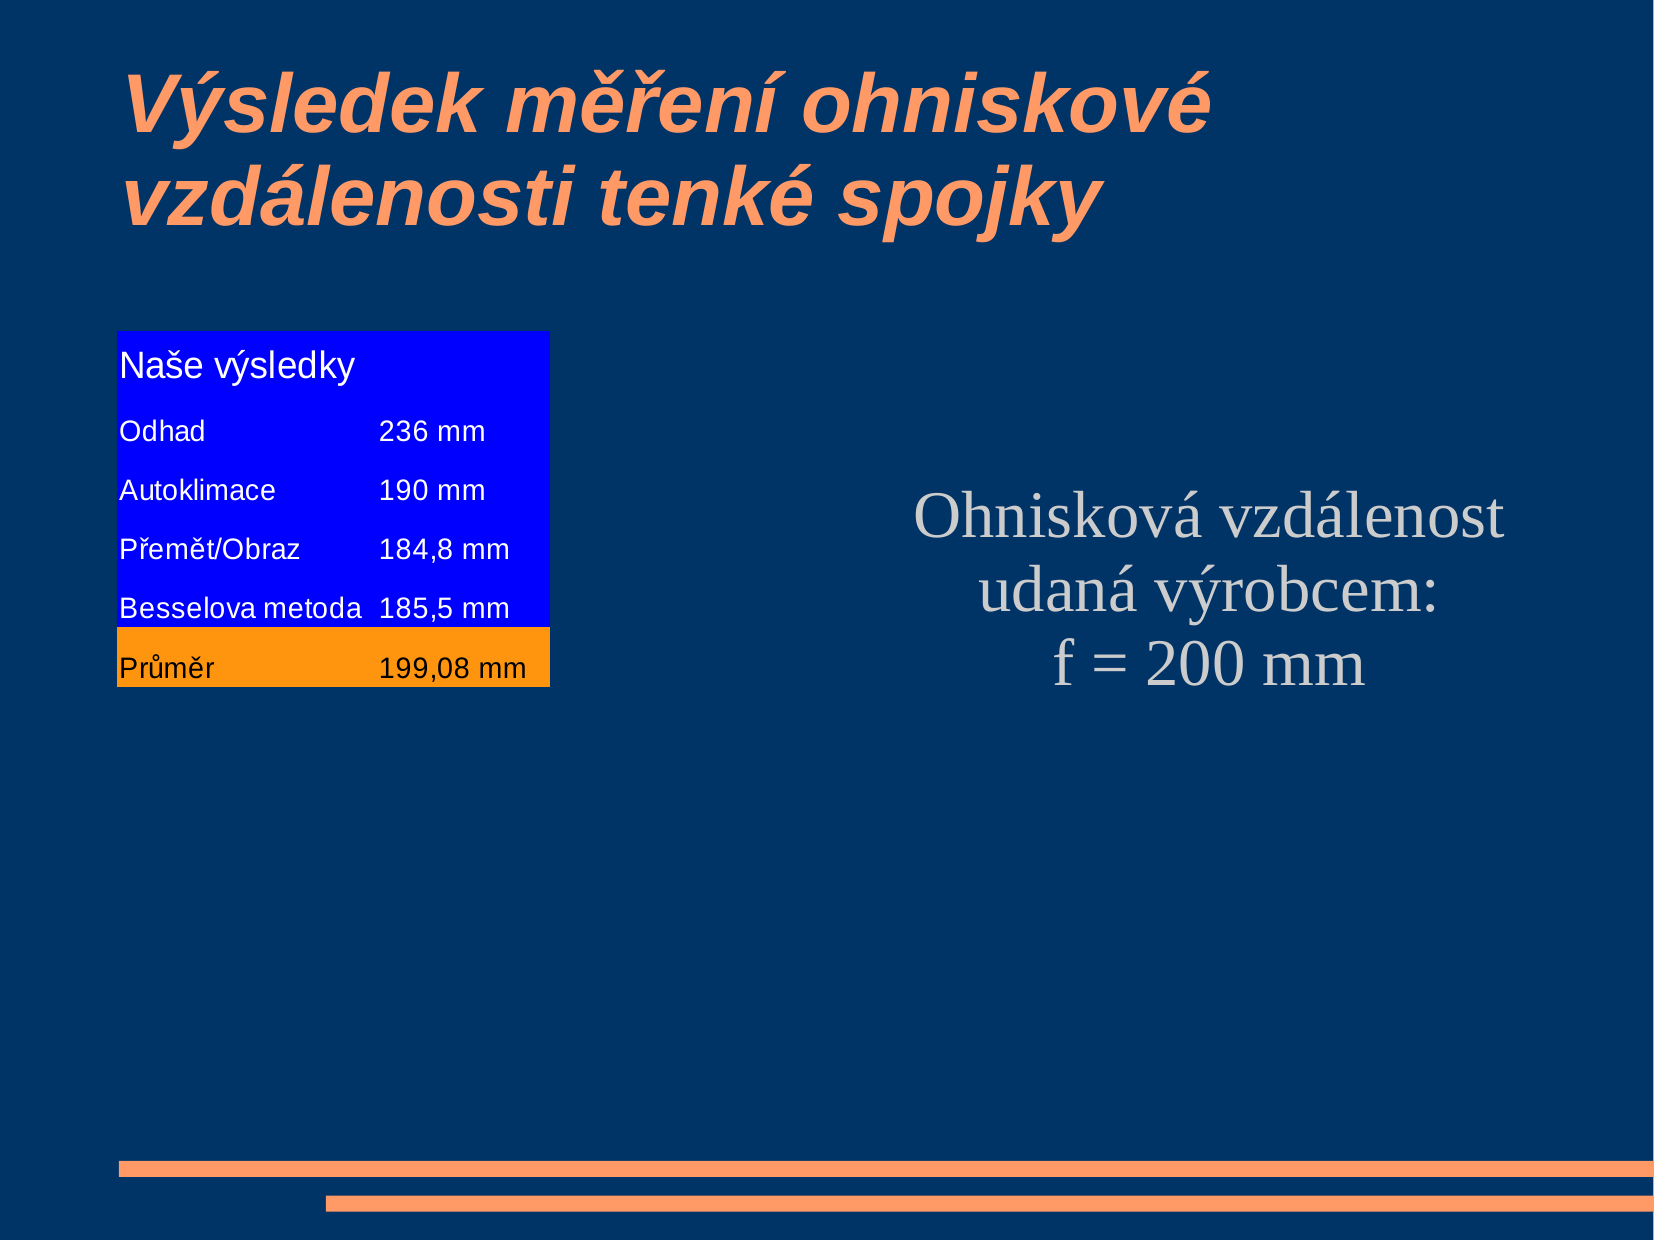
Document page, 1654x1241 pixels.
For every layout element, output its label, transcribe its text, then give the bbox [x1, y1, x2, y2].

chart [117, 330, 552, 689]
title Výsledek měření ohniskové vzdálenosti tenké spojky [121, 46, 1534, 254]
subtitle Ohnisková vzdálenost udaná výrobcem: f = 200 mm [885, 53, 1534, 1125]
